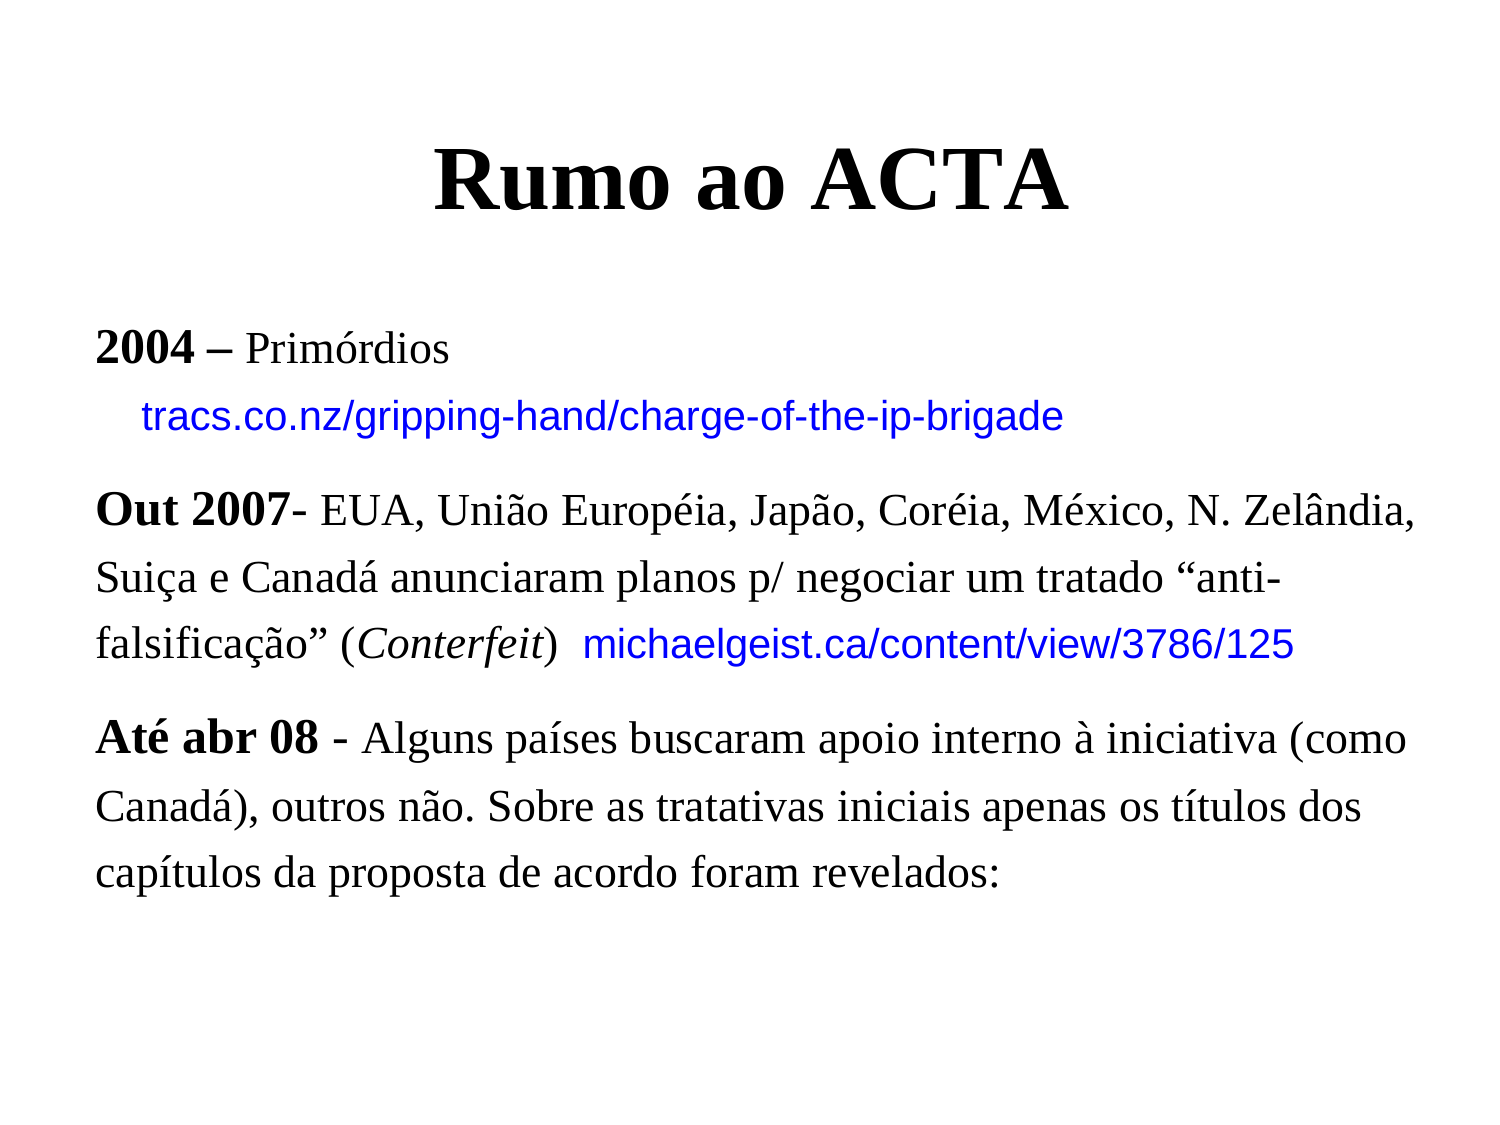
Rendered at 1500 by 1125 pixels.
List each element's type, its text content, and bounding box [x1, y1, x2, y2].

text_box 2004 – Primórdios tracs.co.nz/gripping-hand/charge-of-the-ip-brigade Out 2007- EUA, União Européia, Japão, Coréia, México, N. Zelândia, Suiça e Canadá anunciaram planos p/ negociar um tratado “anti-falsificação” (Conterfeit) michaelgeist.ca/content/view/3786/125 Até abr 08 - Alguns países buscaram apoio interno à iniciativa (como Canadá), outros não. Sobre as tratativas iniciais apenas os títulos dos capítulos da proposta de acordo foram revelados: [80, 294, 1434, 983]
title Rumo ao ACTA [87, 52, 1416, 294]
